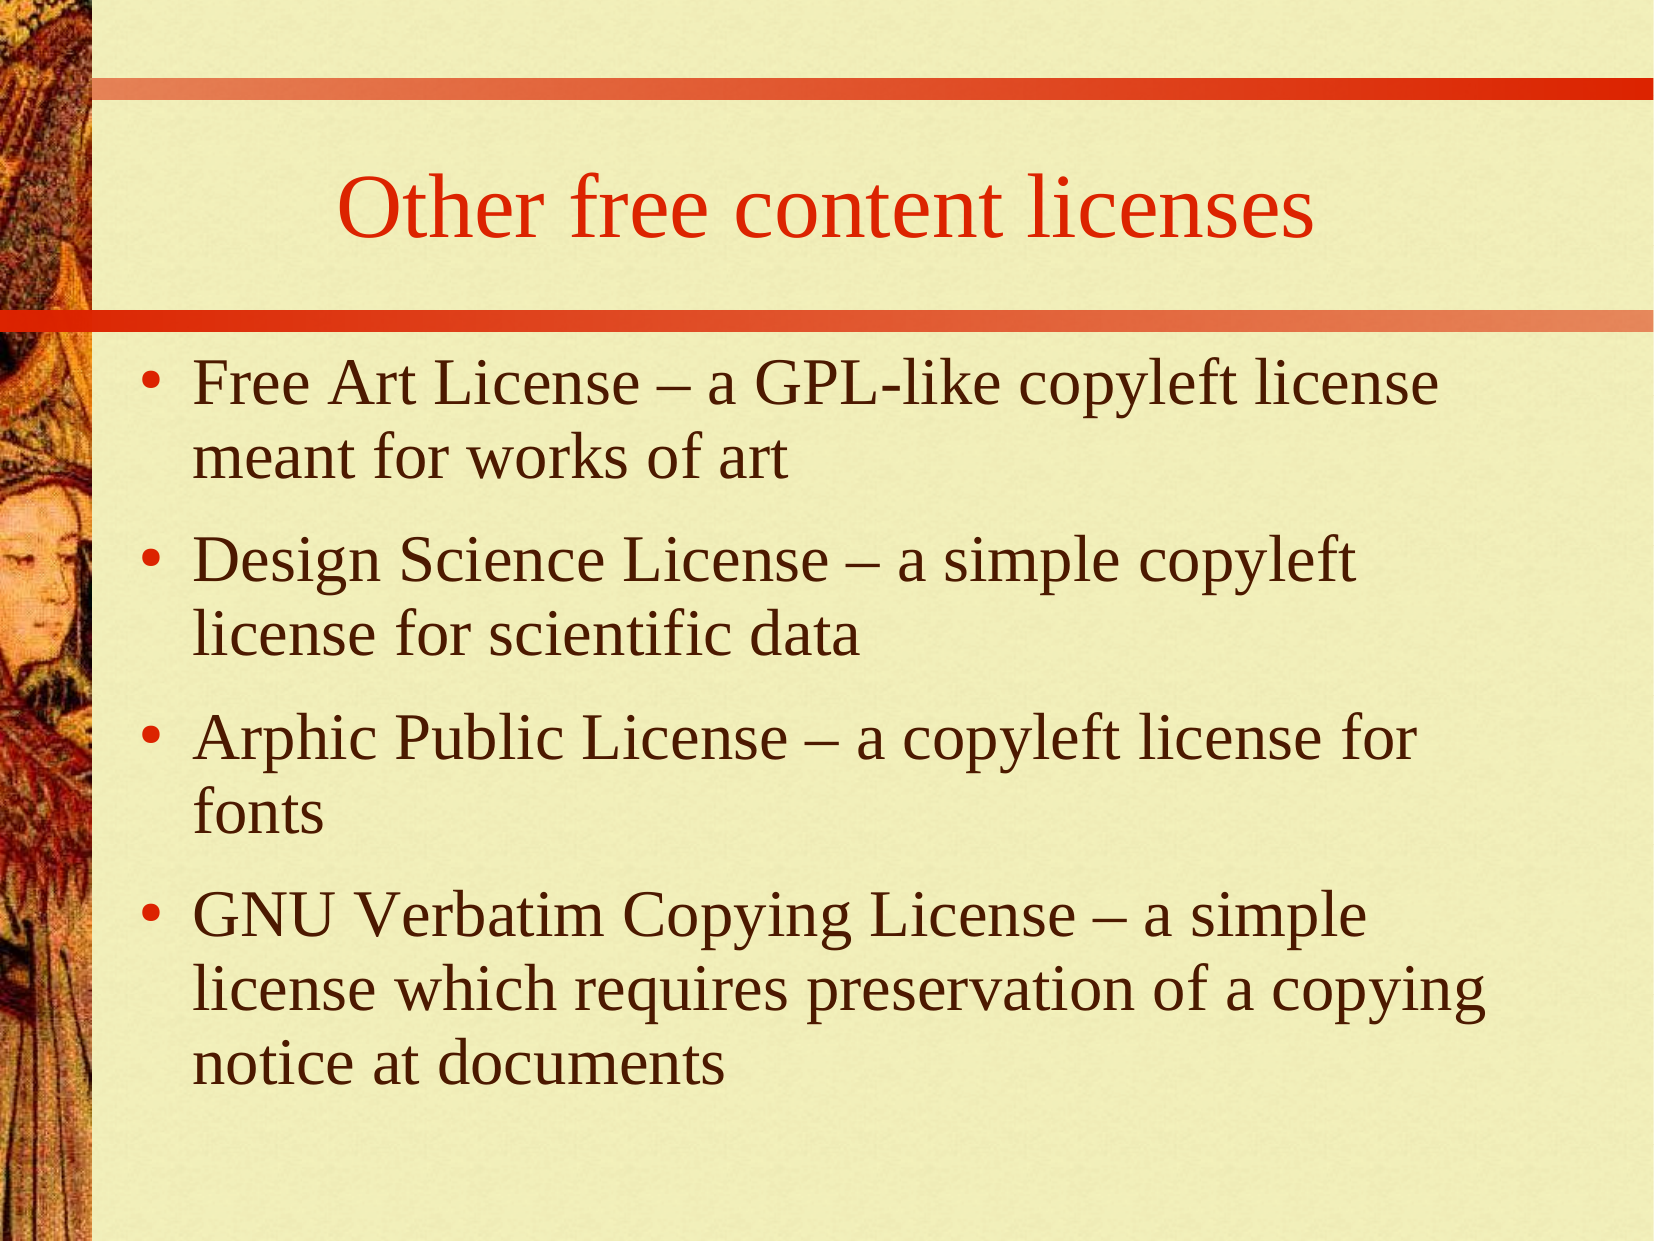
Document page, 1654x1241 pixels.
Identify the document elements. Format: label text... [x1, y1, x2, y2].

picture [0, 0, 1654, 310]
picture [0, 332, 1654, 1241]
title Other free content licenses [121, 102, 1534, 311]
list Free Art License – a GPL-like copyleft license meant for works of art Design Science License – a simple copyleft license for scientific data Arphic Public License – a copyleft license for fonts GNU Verbatim Copying License – a simple license which requires preservation of a copying notice at documents [121, 344, 1534, 1160]
